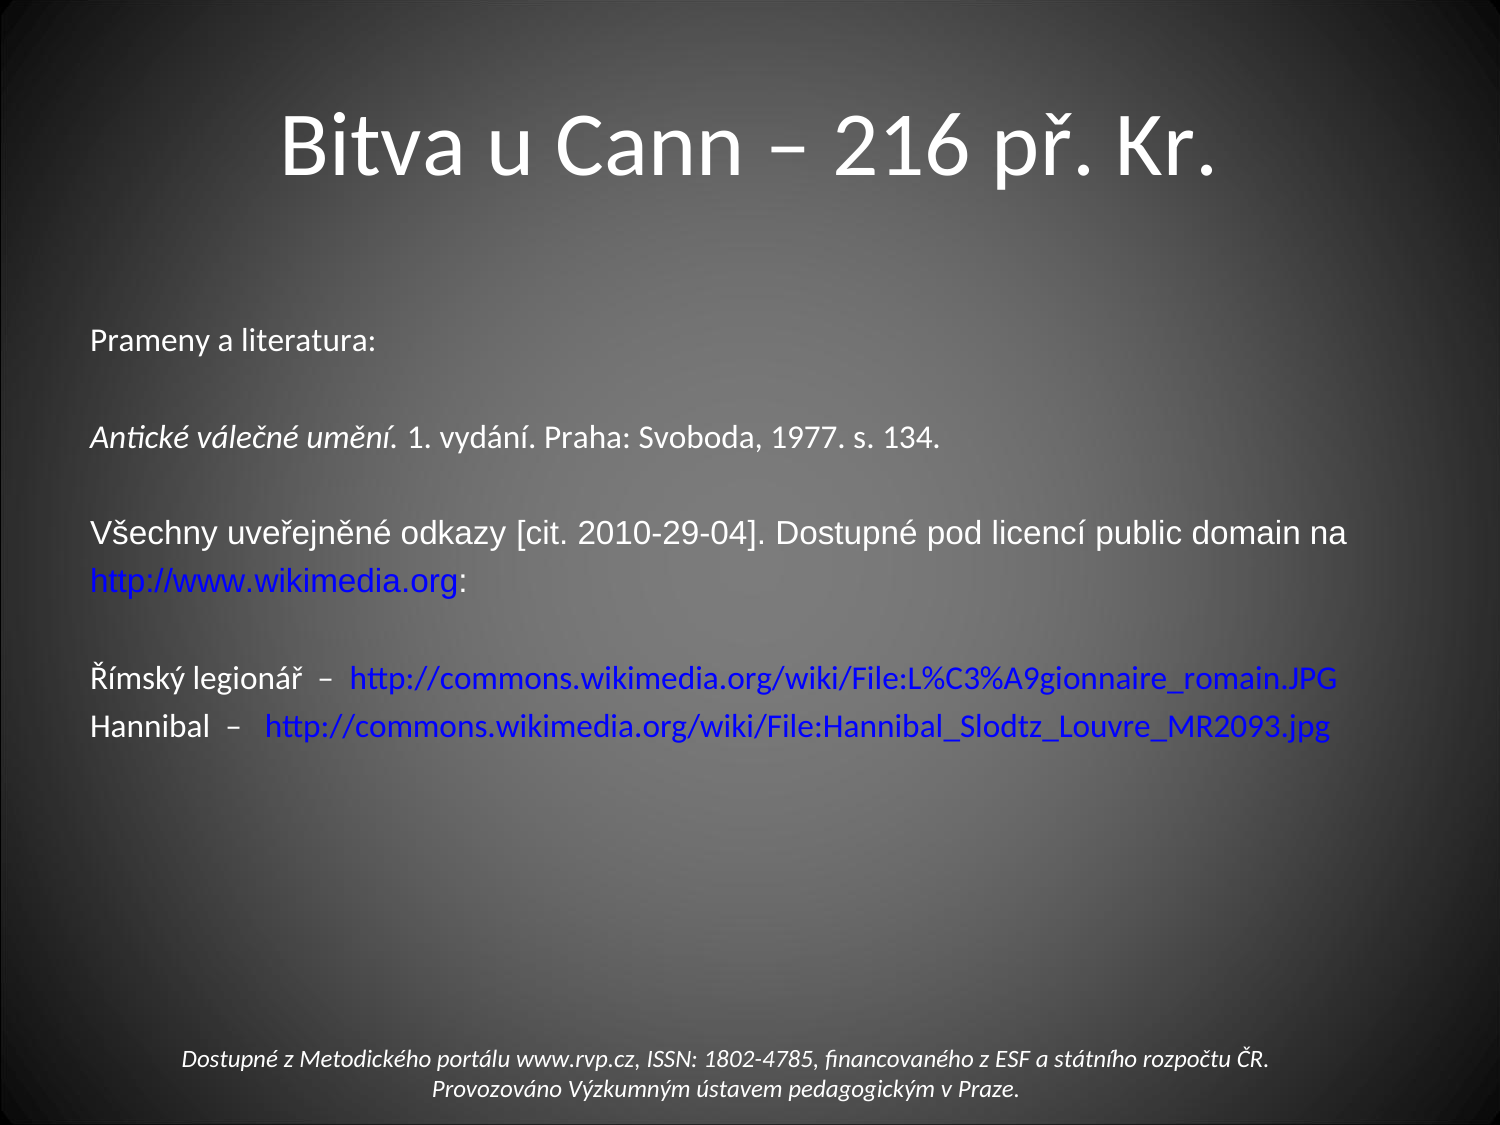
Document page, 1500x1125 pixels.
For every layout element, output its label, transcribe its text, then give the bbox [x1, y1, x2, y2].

picture [0, 0, 1500, 1125]
text_box Dostupné z Metodického portálu www.rvp.cz, ISSN: 1802-4785, financovaného z ESF a státního rozpočtu ČR. Provozováno Výzkumným ústavem pedagogickým v Praze. [105, 1042, 1348, 1103]
title Bitva u Cann – 216 př. Kr. [75, 45, 1426, 233]
list Prameny a literatura: Antické válečné umění. 1. vydání. Praha: Svoboda, 1977. s. 134. Všechny uveřejněné odkazy [cit. 2010-29-04]. Dostupné pod licencí public domain na http://www.wikimedia.org: Římský legionář – http://commons.wikimedia.org/wiki/File:L%C3%A9gionnaire_romain.JPG Hannibal – http://commons.wikimedia.org/wiki/File:Hannibal_Slodtz_Louvre_MR2093.jpg [75, 262, 1426, 1006]
